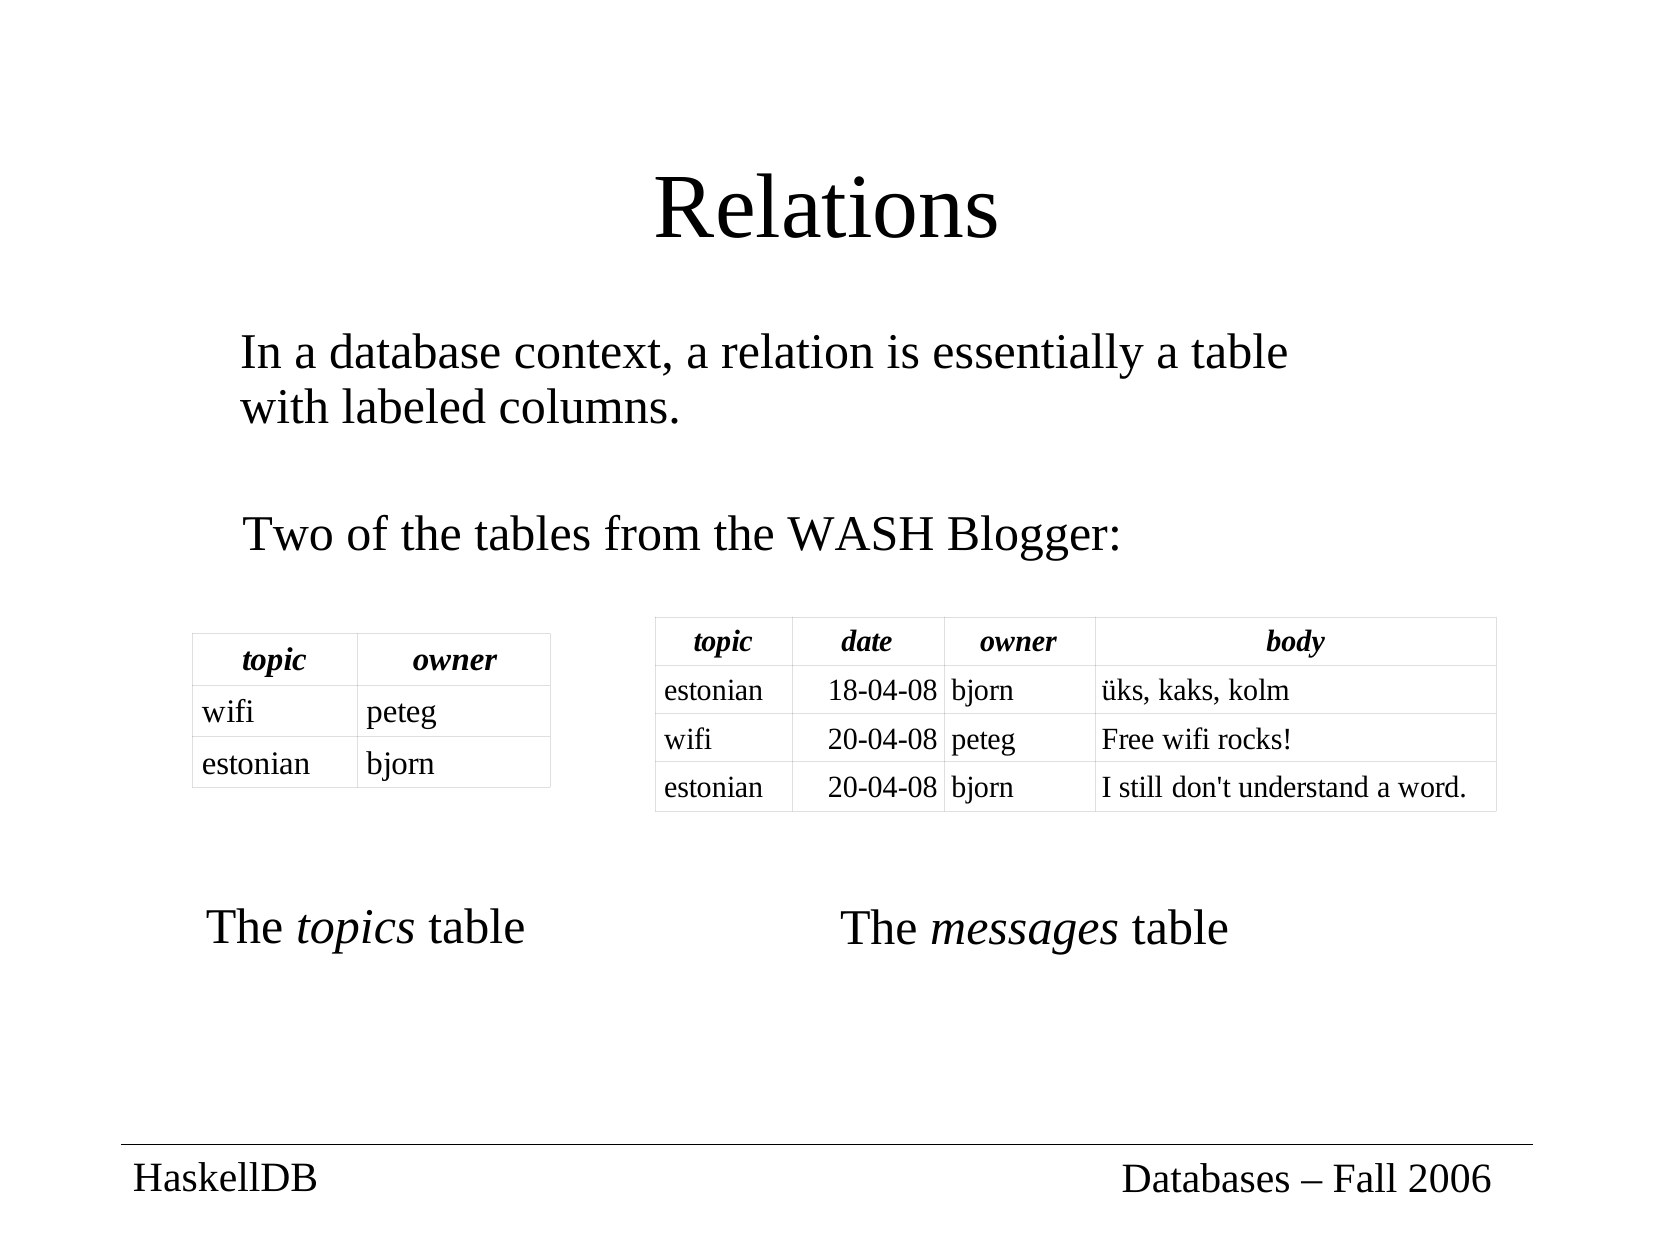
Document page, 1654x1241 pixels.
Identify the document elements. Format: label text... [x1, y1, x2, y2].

text_box The topics table [205, 898, 527, 955]
text_box In a database context, a relation is essentially a table with labeled columns. [240, 324, 1351, 446]
chart [192, 633, 563, 823]
text_box Two of the tables from the WASH Blogger: [242, 505, 1123, 562]
chart [655, 616, 1531, 870]
title Relations [121, 102, 1534, 311]
text_box The messages table [840, 900, 1230, 956]
